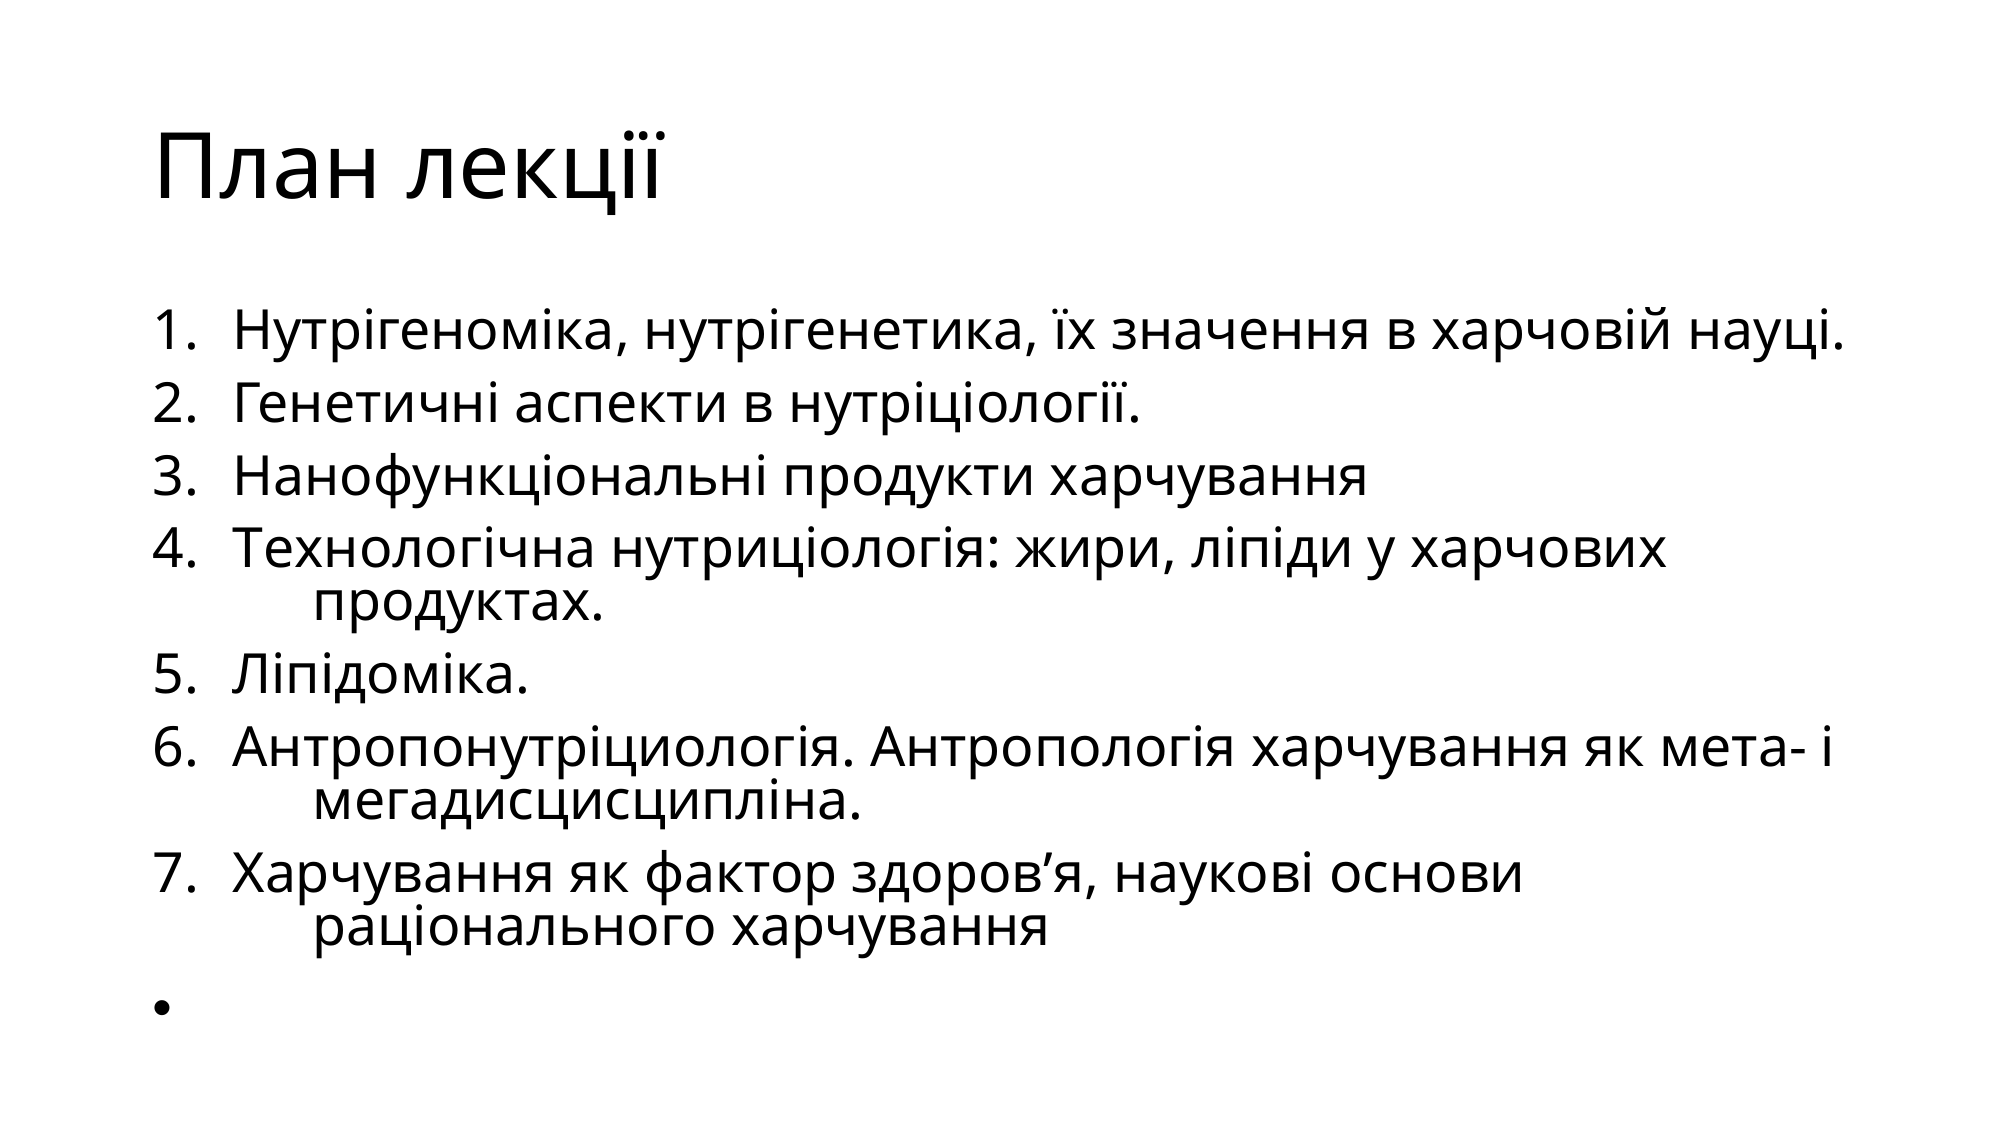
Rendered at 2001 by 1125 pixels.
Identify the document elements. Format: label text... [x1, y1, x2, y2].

title План лекції [137, 59, 1863, 278]
list Нутрігеноміка, нутрігенетика, їх значення в харчовій науці. Генетичні аспекти в нутріціології. Нанофункціональні продукти харчування Технологічна нутриціологія: жири, ліпіди у харчових продуктах. Ліпідоміка. Антропонутріциологія. Антропологія харчування як мета- і мегадисцисципліна. Харчування як фактор здоров’я, наукові основи раціонального харчування [137, 299, 1863, 1014]
